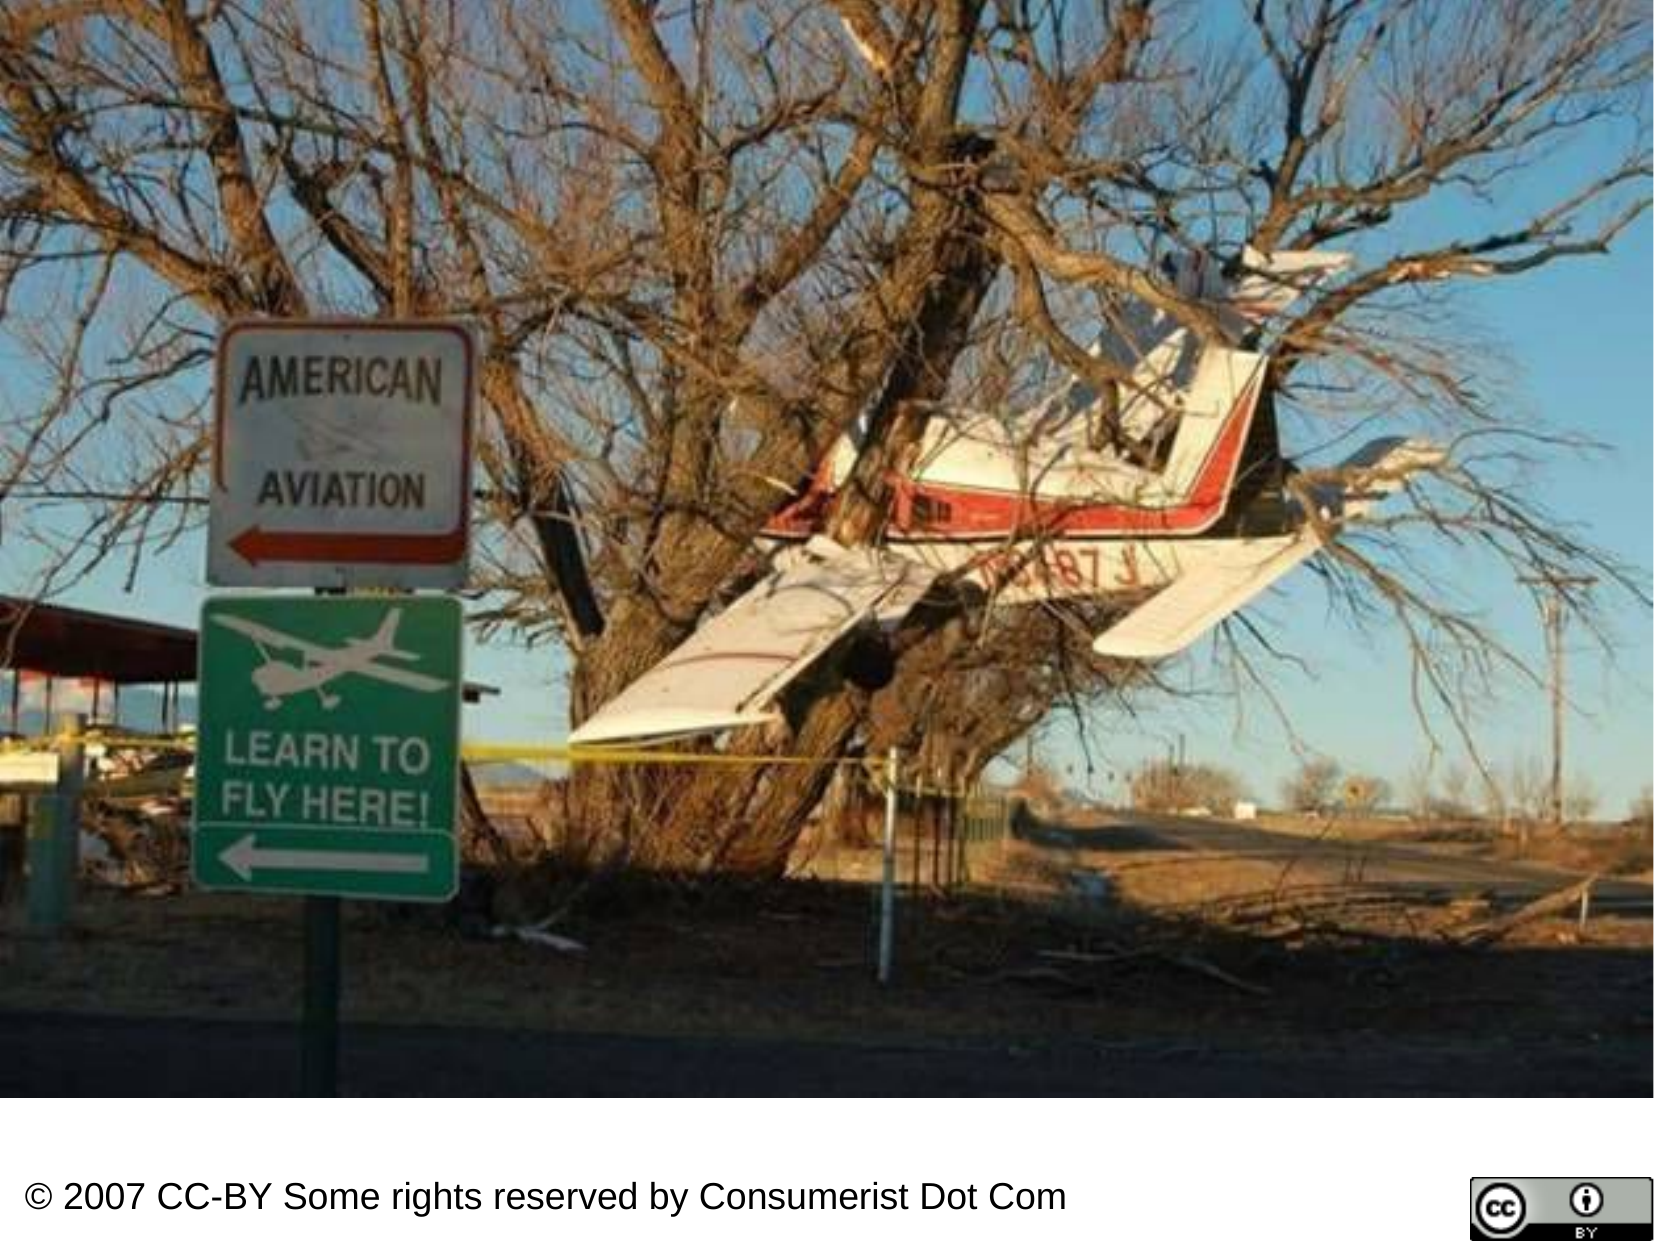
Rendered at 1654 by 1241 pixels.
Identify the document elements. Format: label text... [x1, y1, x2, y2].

text_box © 2007 CC-BY Some rights reserved by Consumerist Dot Com [10, 1167, 1093, 1225]
picture [0, 0, 1654, 1099]
picture [1470, 1177, 1654, 1241]
